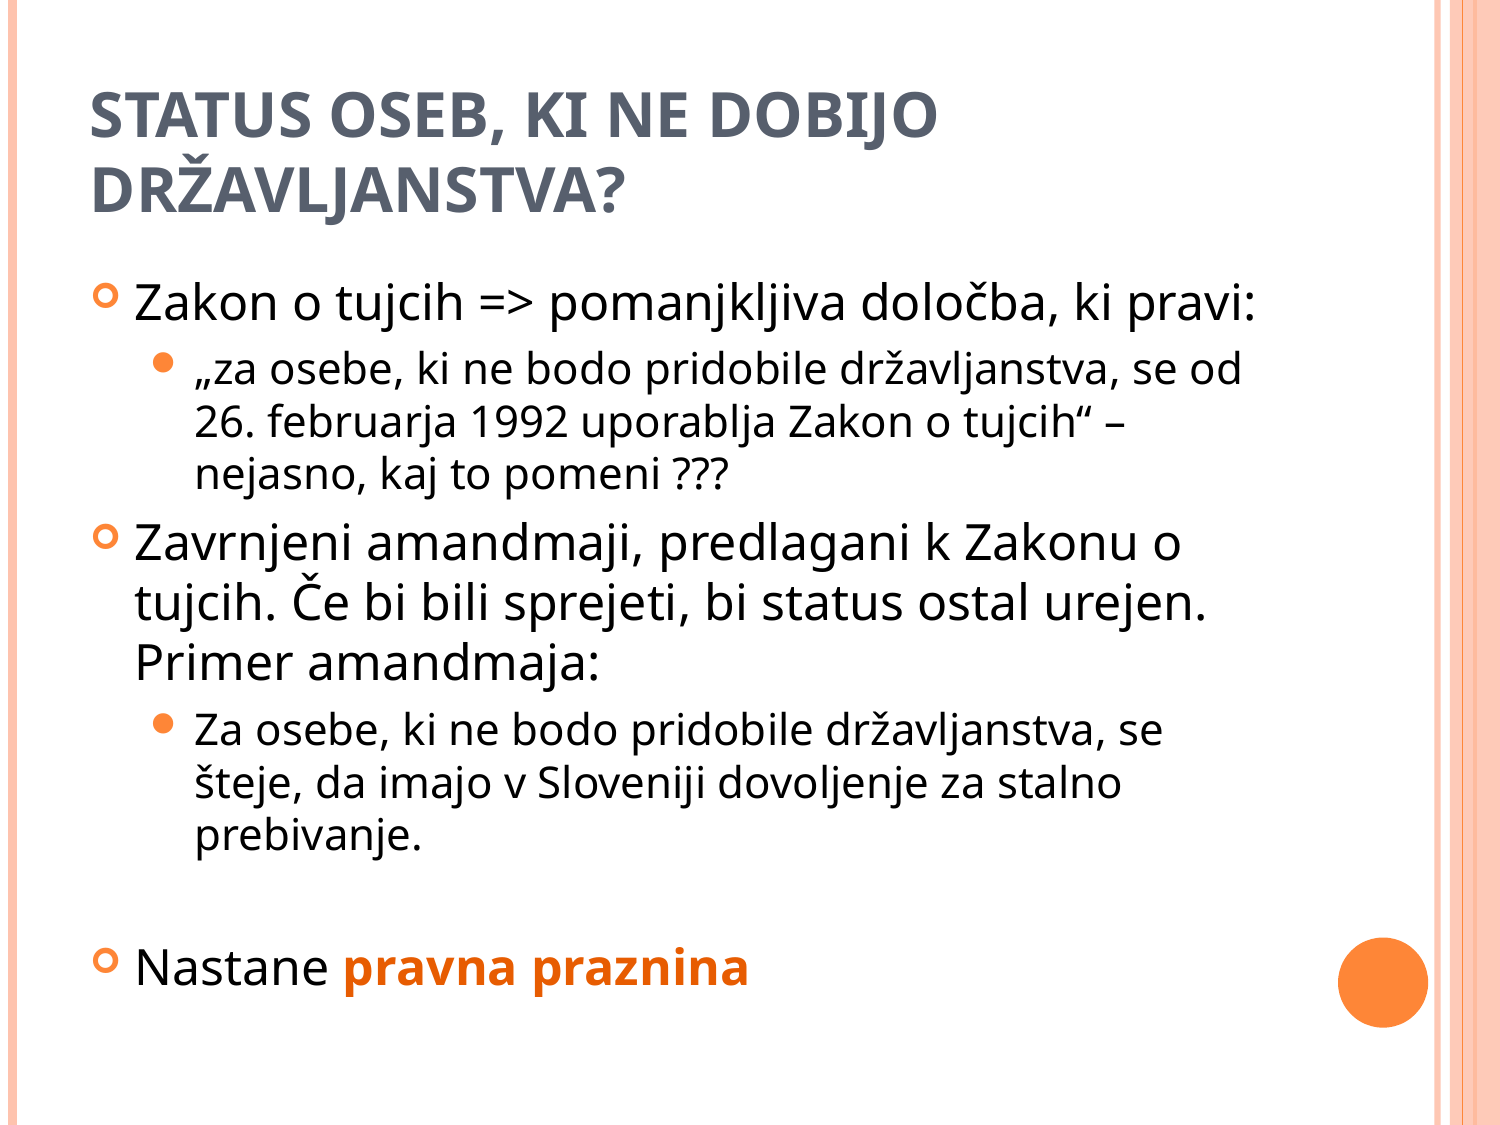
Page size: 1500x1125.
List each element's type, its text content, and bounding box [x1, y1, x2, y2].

title STATUS OSEB, KI NE DOBIJO DRŽAVLJANSTVA? [74, 44, 1300, 233]
list Zakon o tujcih => pomanjkljiva določba, ki pravi: „za osebe, ki ne bodo pridobile državljanstva, se od 26. februarja 1992 uporablja Zakon o tujcih“ – nejasno, kaj to pomeni ??? Zavrnjeni amandmaji, predlagani k Zakonu o tujcih. Če bi bili sprejeti, bi status ostal urejen. Primer amandmaja: Za osebe, ki ne bodo pridobile državljanstva, se šteje, da imajo v Sloveniji dovoljenje za stalno prebivanje. Nastane pravna praznina [74, 262, 1300, 1063]
